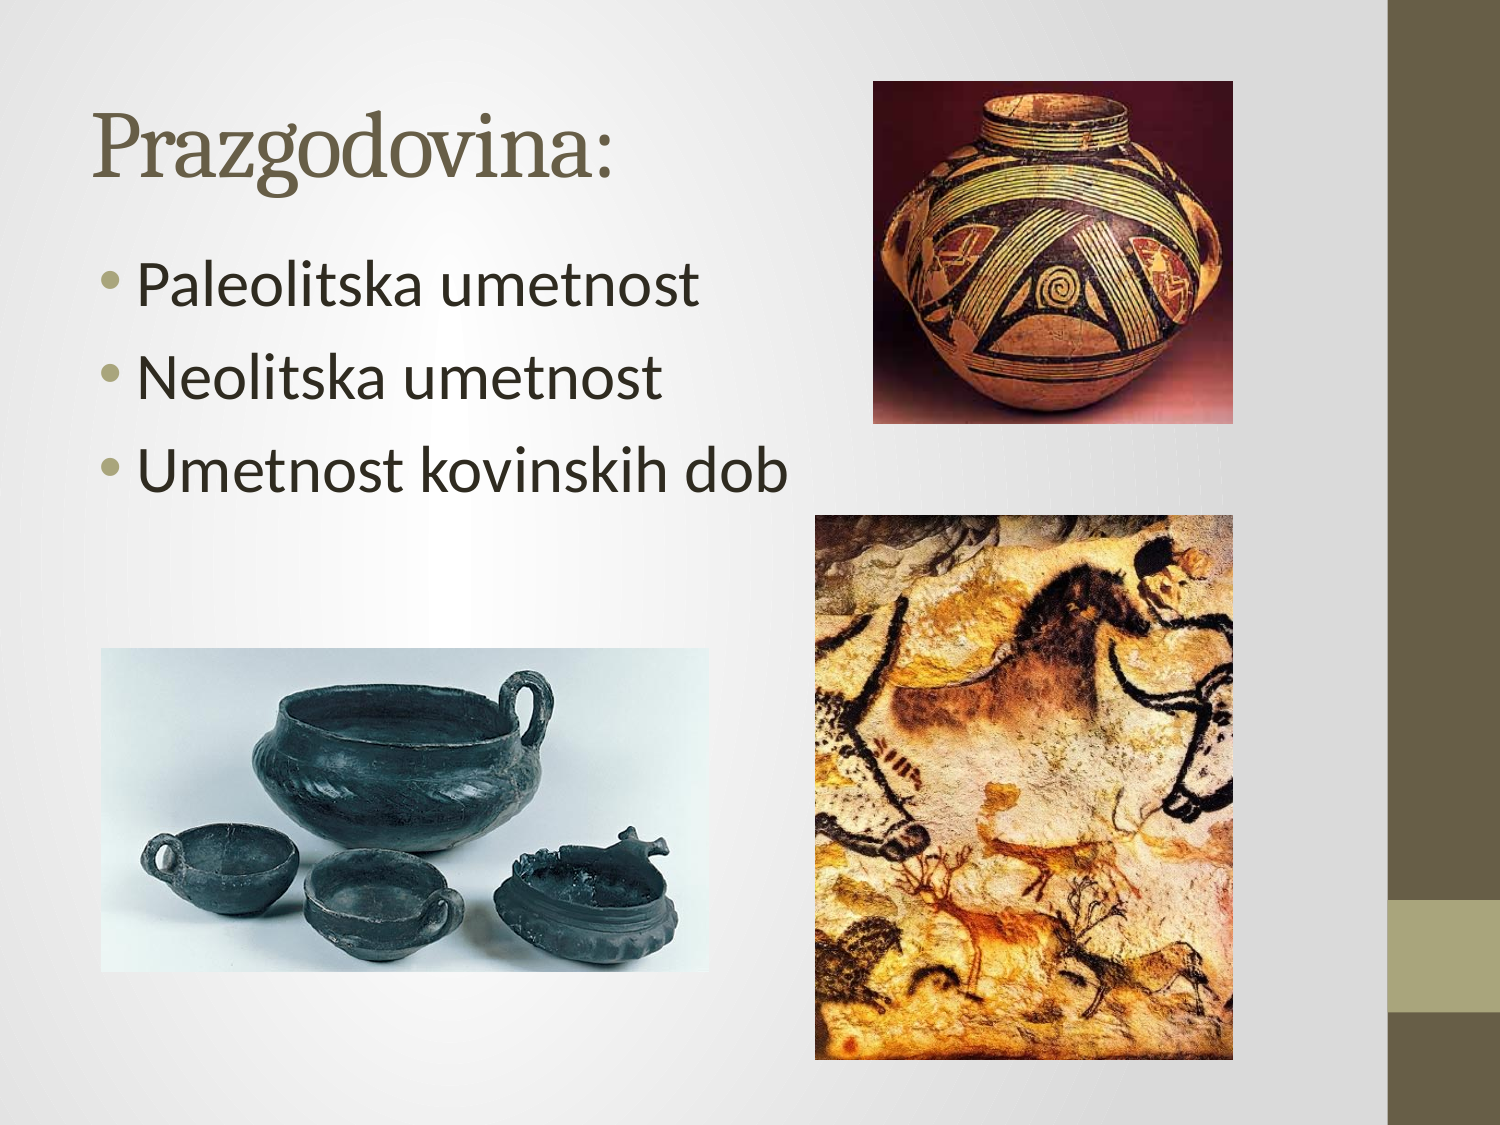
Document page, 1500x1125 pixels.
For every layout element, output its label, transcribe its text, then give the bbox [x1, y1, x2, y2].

picture [101, 648, 709, 972]
picture [873, 81, 1233, 424]
list Paleolitska umetnost Neolitska umetnost Umetnost kovinskih dob [64, 231, 1315, 1020]
picture [815, 515, 1233, 1060]
title Prazgodovina: [75, 45, 1325, 233]
